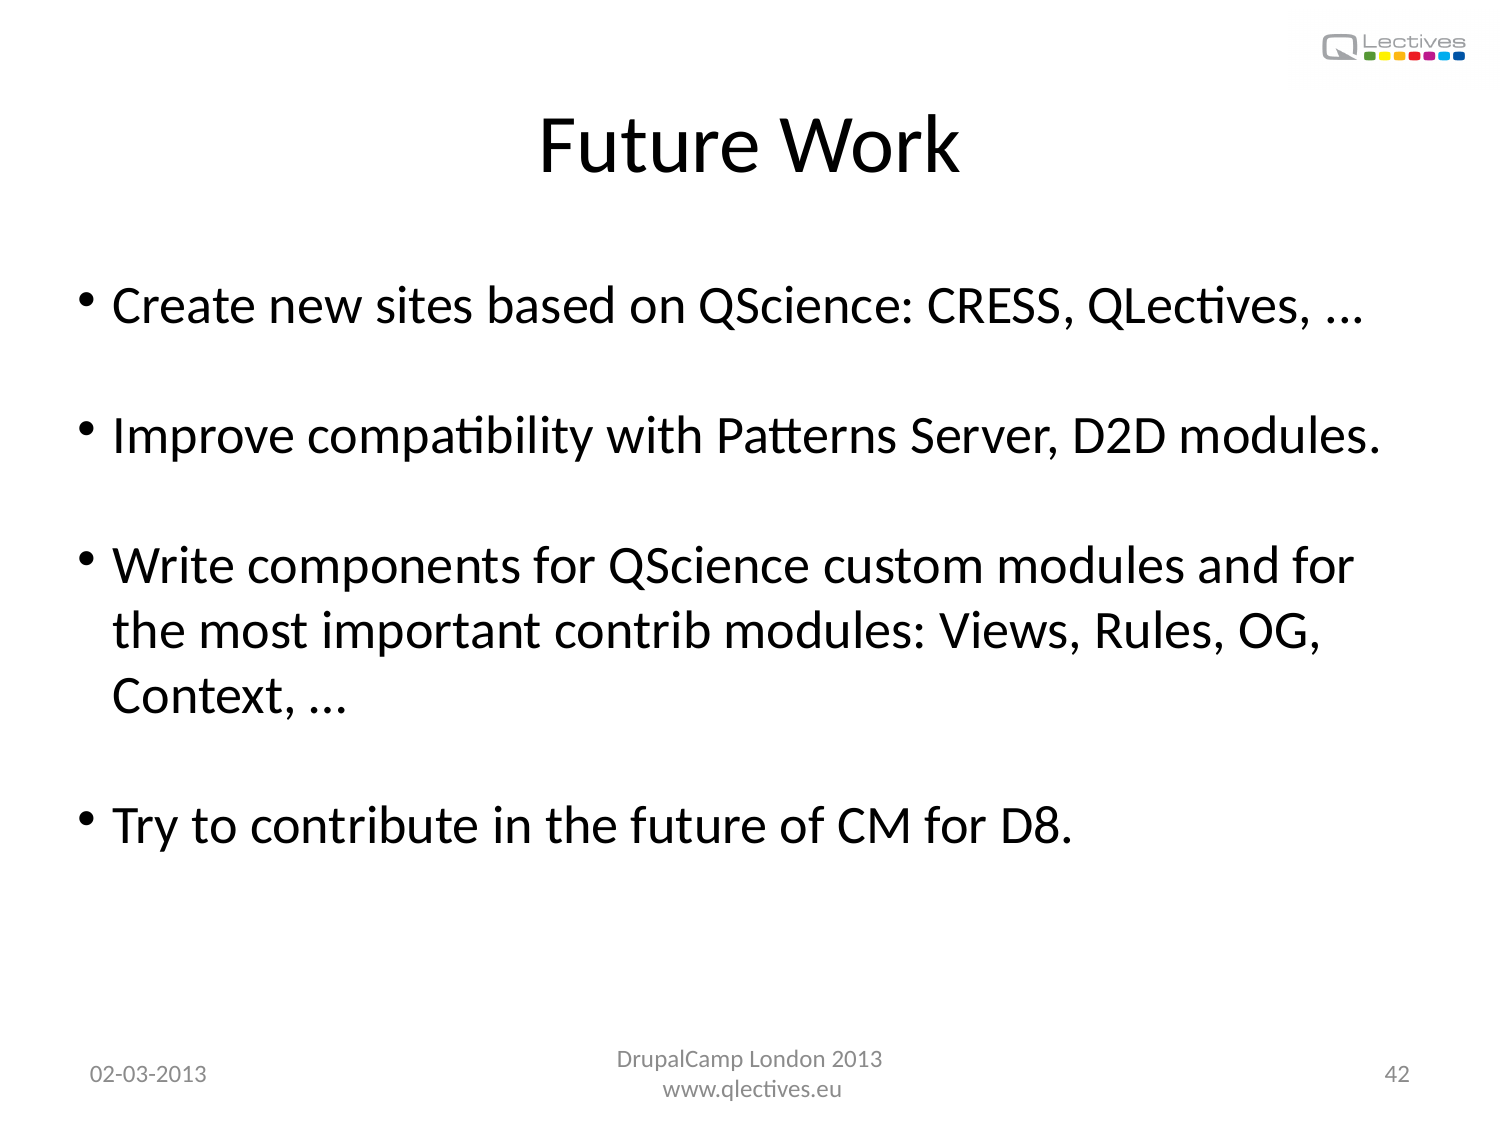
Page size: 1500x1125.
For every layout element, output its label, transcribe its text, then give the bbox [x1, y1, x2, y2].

text_box Create new sites based on QScience: CRESS, QLectives, ... Improve compatibility with Patterns Server, D2D modules. Write components for QScience custom modules and for the most important contrib modules: Views, Rules, OG, Context, … Try to contribute in the future of CM for D8. [62, 262, 1425, 1005]
text_box Future Work [75, 45, 1425, 233]
text_box <number> [1074, 1042, 1425, 1103]
picture [1288, 9, 1500, 90]
text_box DrupalCamp London 2013 www.qlectives.eu [512, 1042, 988, 1103]
text_box 02-03-2013 [74, 1042, 425, 1103]
